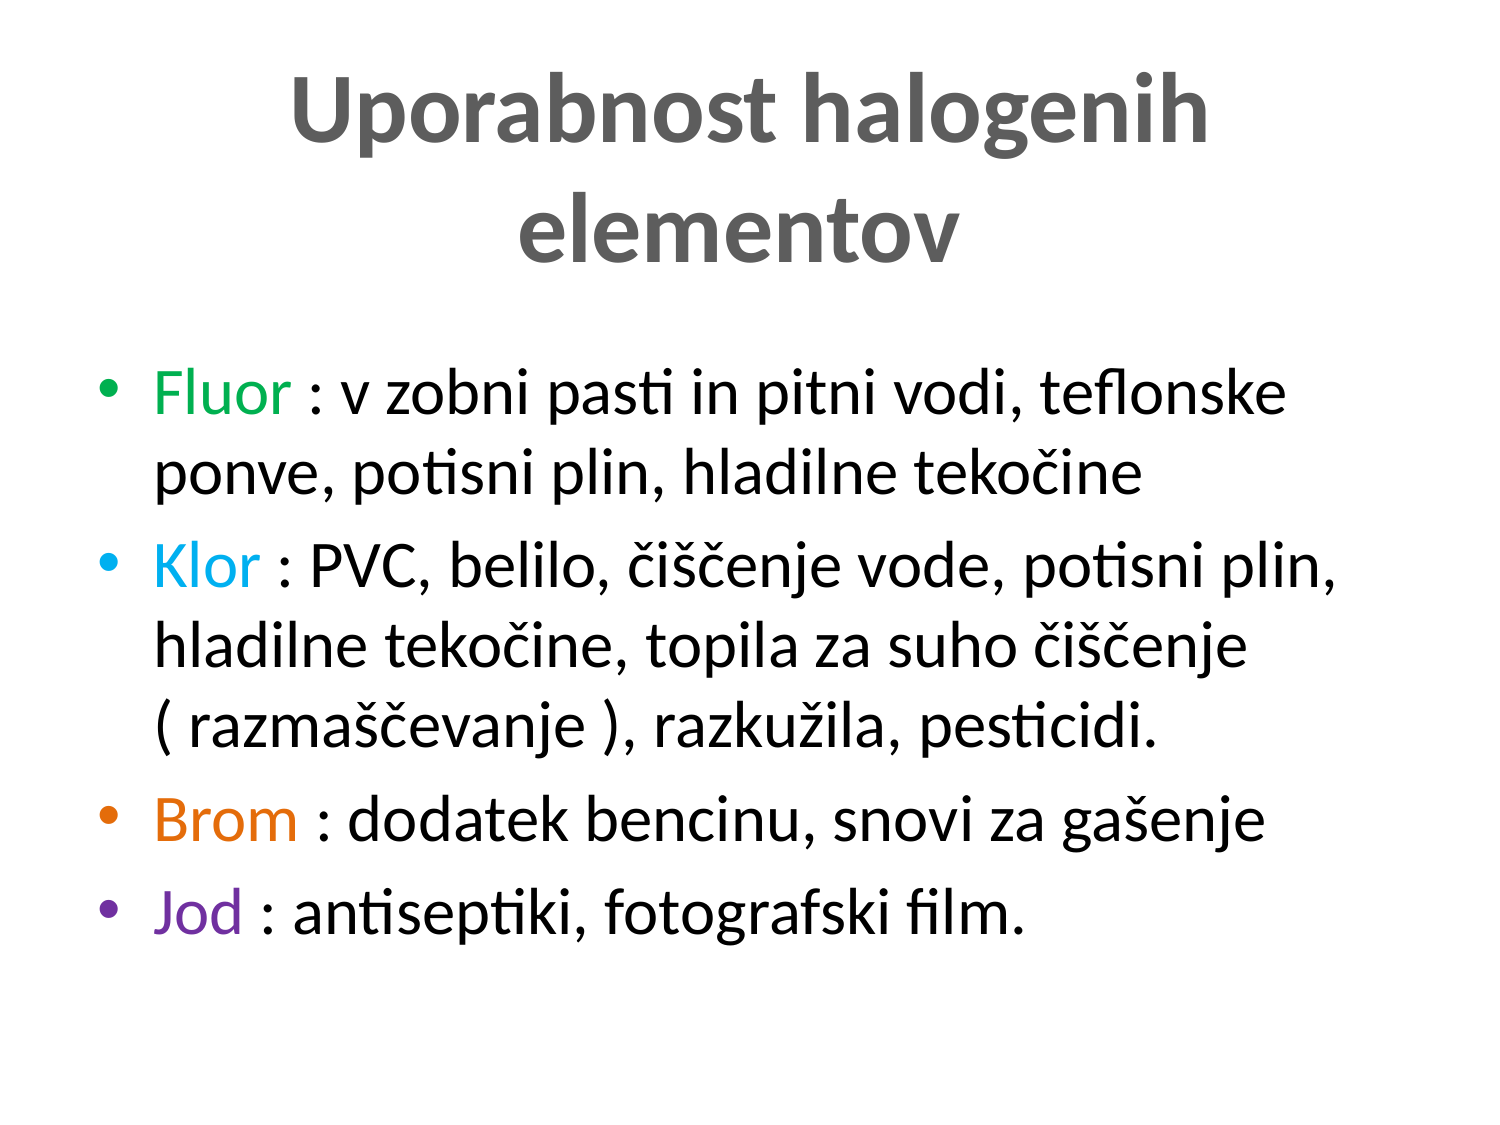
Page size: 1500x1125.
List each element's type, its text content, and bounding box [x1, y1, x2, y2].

text_box Uporabnost halogenih elementov [274, 35, 1227, 290]
list Fluor : v zobni pasti in pitni vodi, teflonske ponve, potisni plin, hladilne tekočine Klor : PVC, belilo, čiščenje vode, potisni plin, hladilne tekočine, topila za suho čiščenje ( razmaščevanje ), razkužila, pesticidi. Brom : dodatek bencinu, snovi za gašenje Jod : antiseptiki, fotografski film. [82, 339, 1432, 1083]
